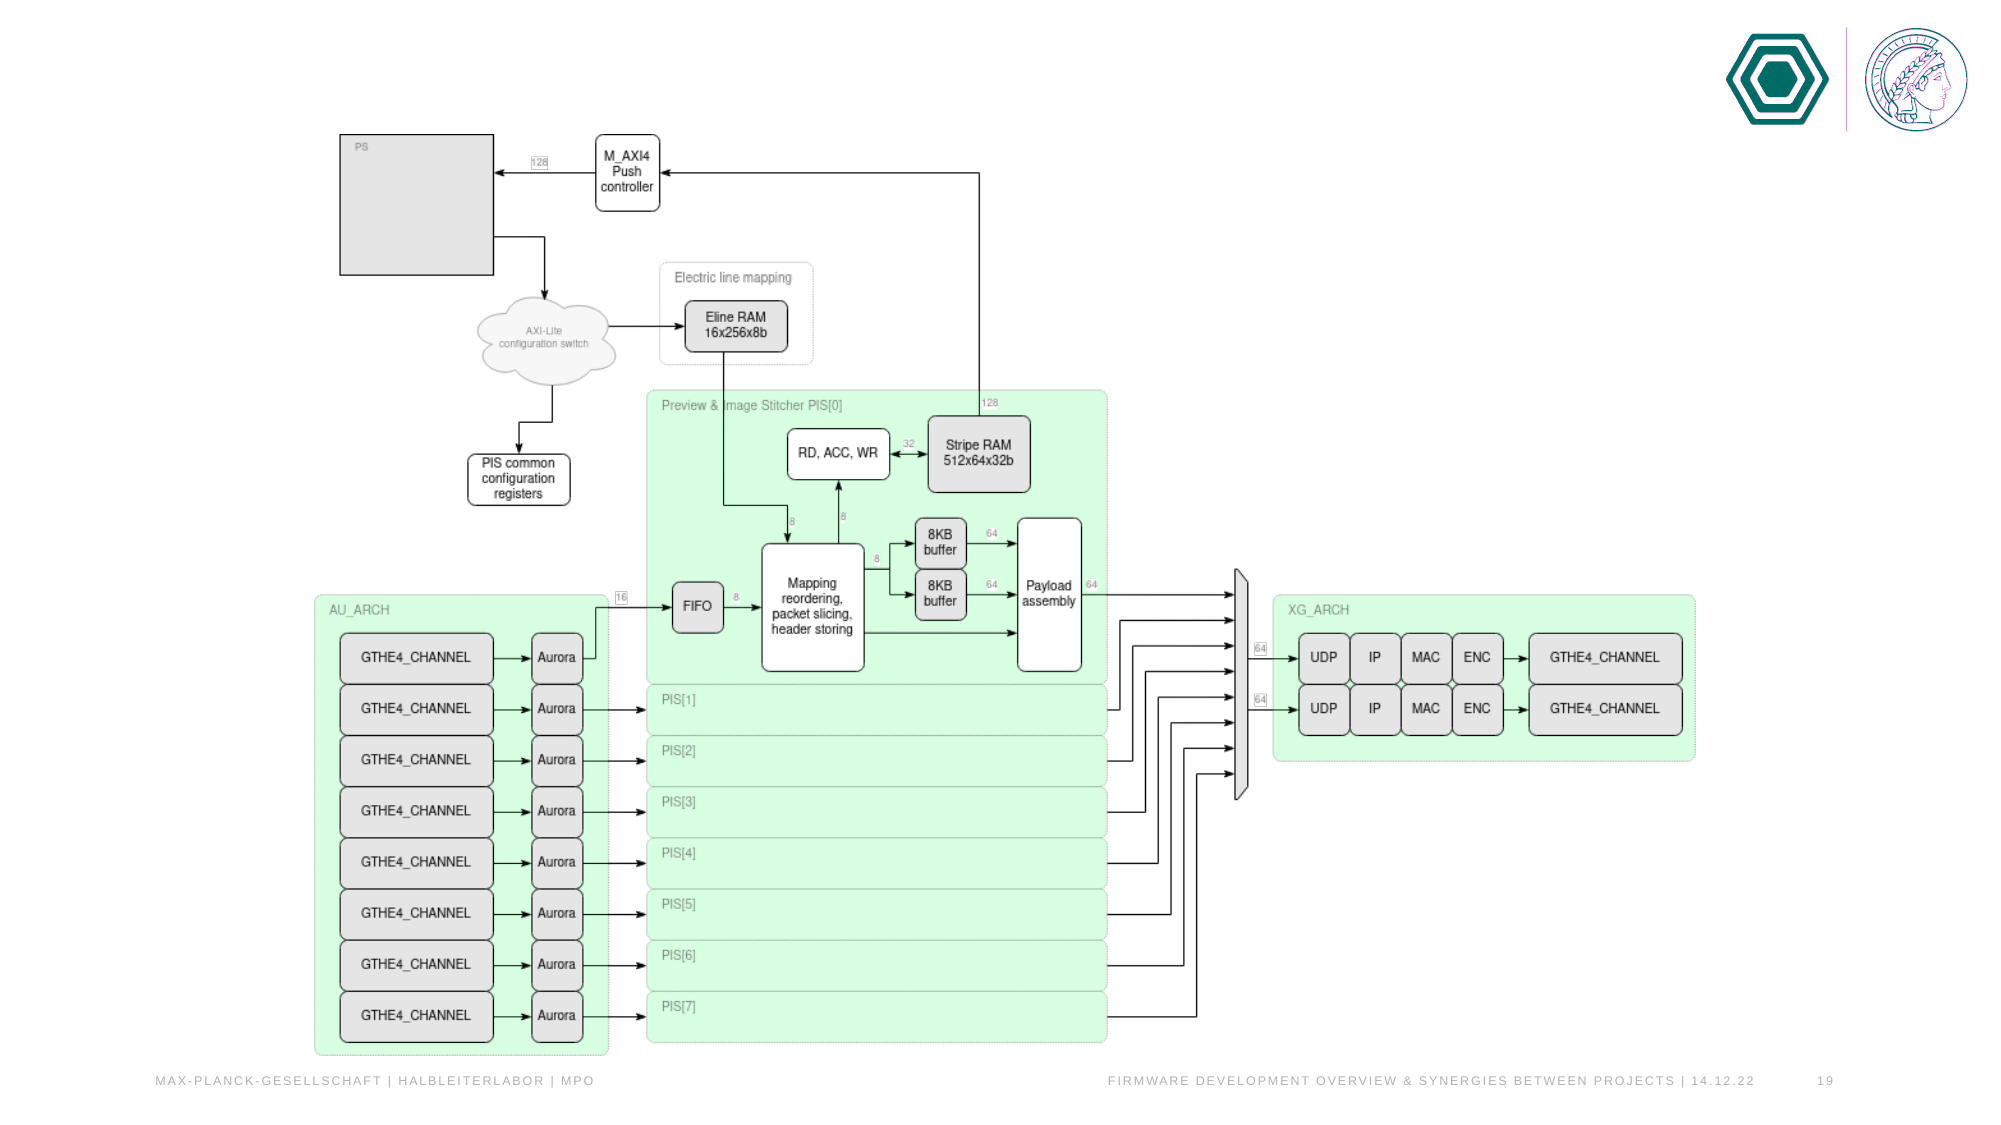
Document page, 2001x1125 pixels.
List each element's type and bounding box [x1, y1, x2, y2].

picture [314, 134, 1696, 1056]
picture [1709, 10, 1986, 147]
